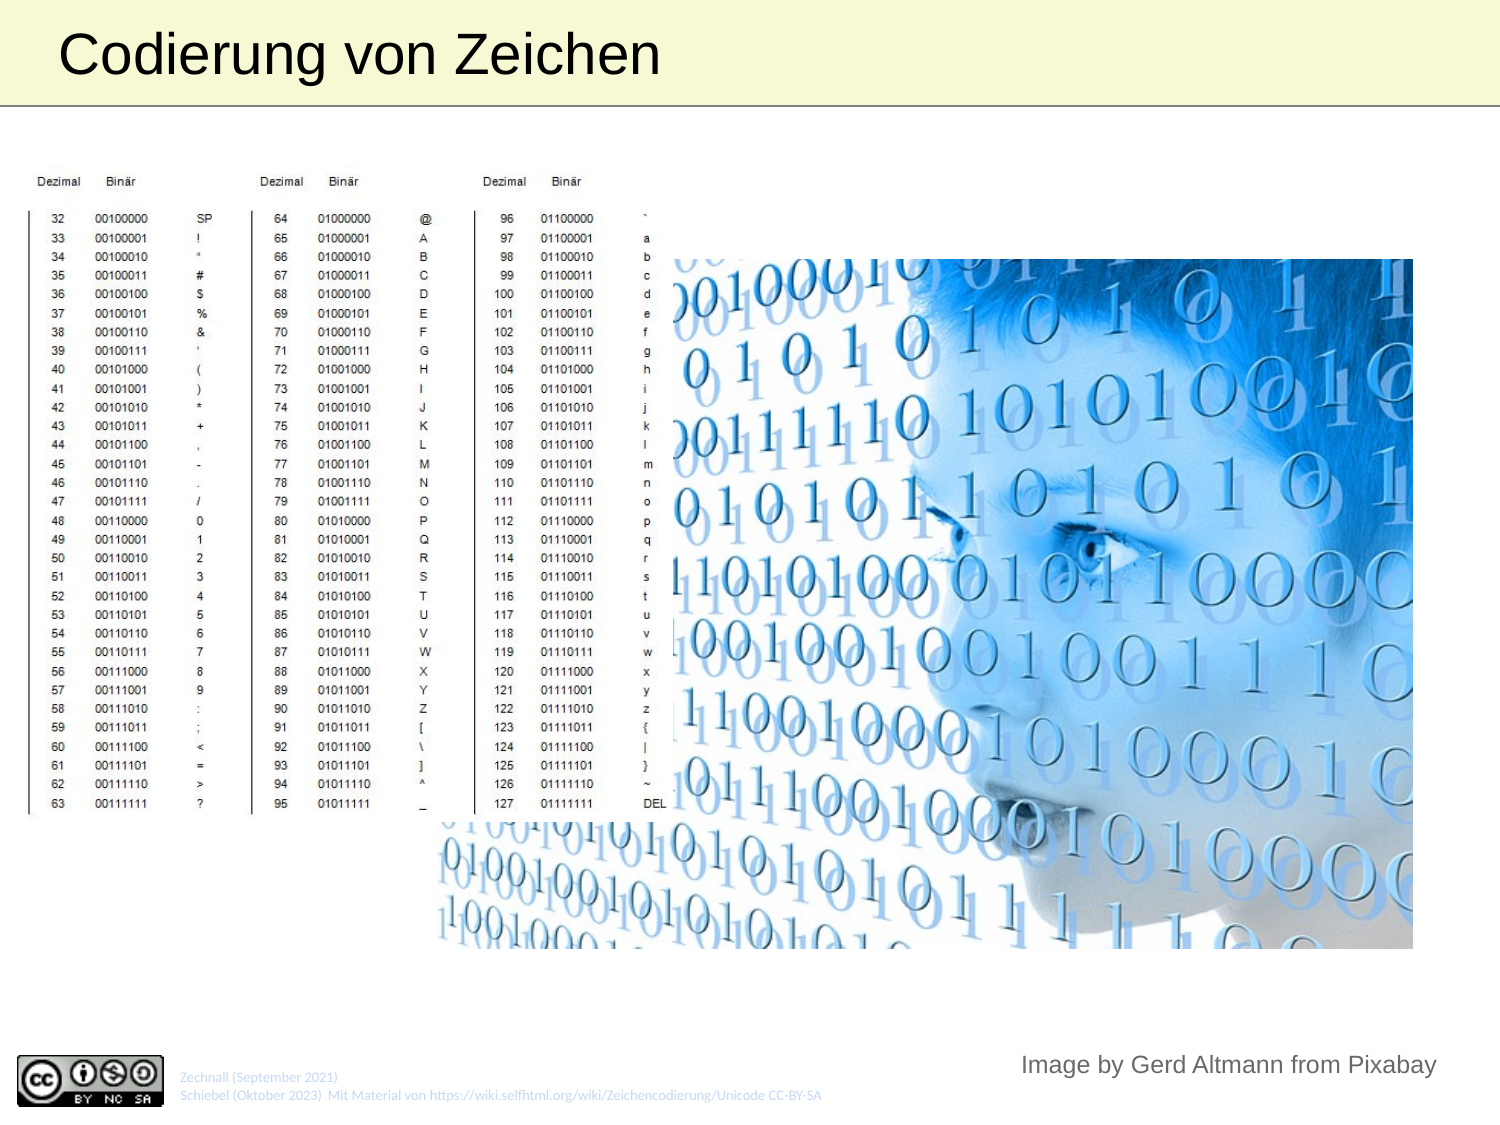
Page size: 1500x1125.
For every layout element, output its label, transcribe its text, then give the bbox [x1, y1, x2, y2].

picture [11, 165, 1413, 949]
text_box Image by Gerd Altmann from Pixabay [1006, 1043, 1453, 1087]
title Codierung von Zeichen [59, 5, 1016, 104]
picture [17, 1055, 164, 1107]
